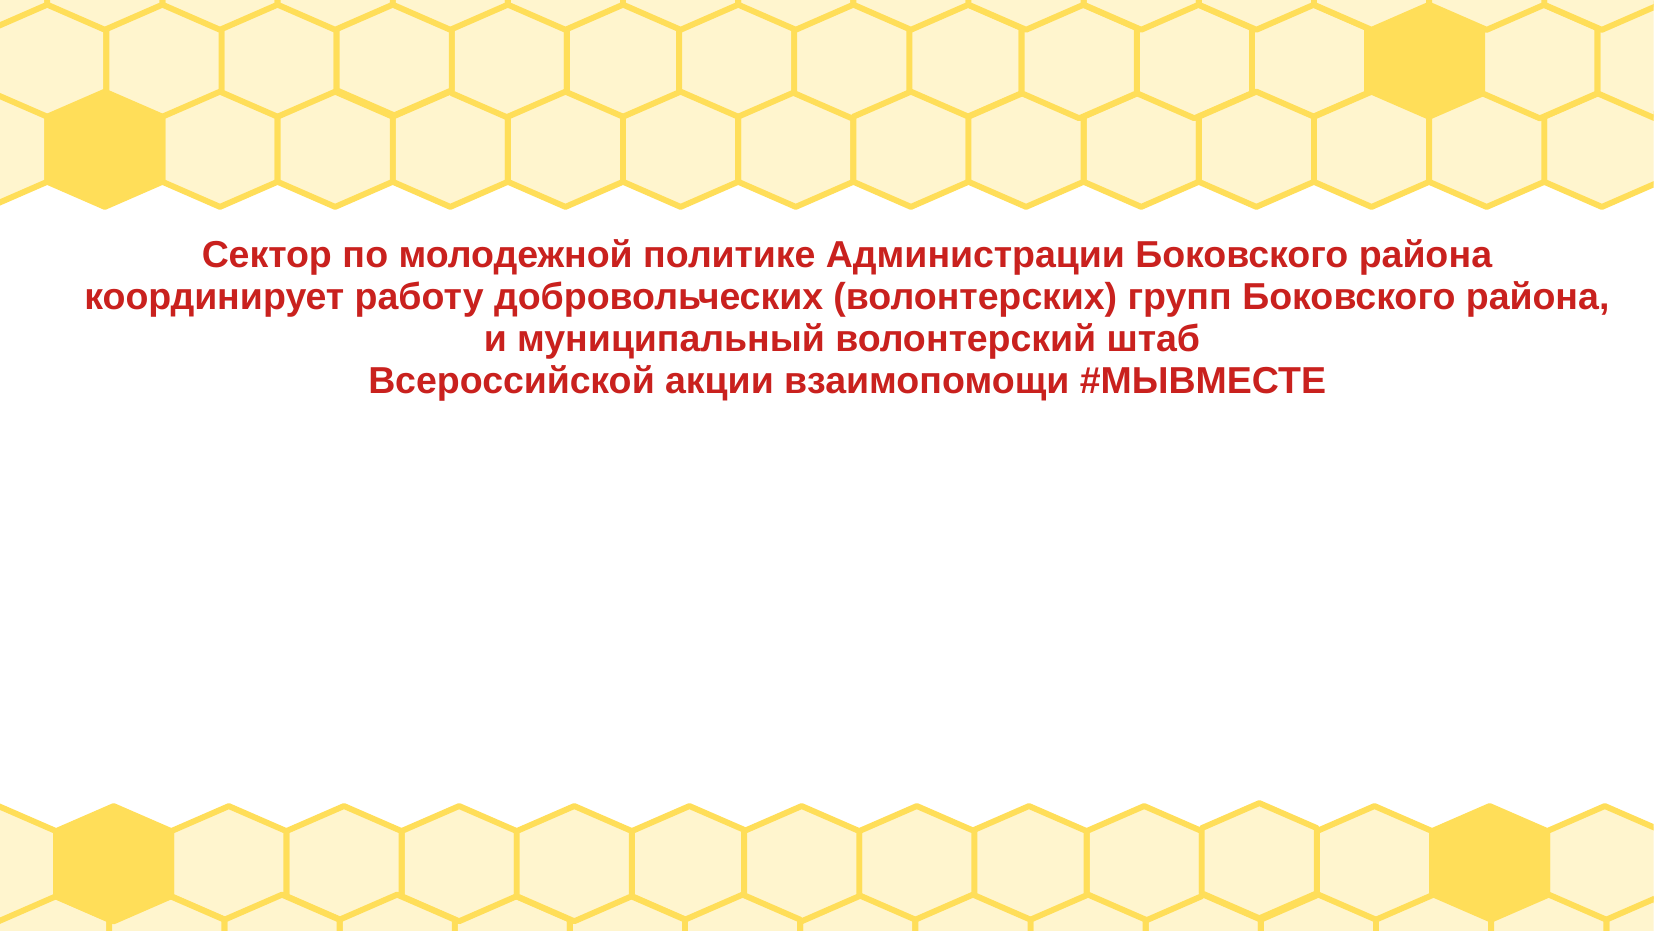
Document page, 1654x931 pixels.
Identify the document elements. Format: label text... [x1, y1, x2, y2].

text_box Сектор по молодежной политике Администрации Боковского района координирует работу добровольческих (волонтерских) групп Боковского района, и муниципальный волонтерский штаб Всероссийской акции взаимопомощи #МЫВМЕСТЕ [59, 226, 1636, 409]
